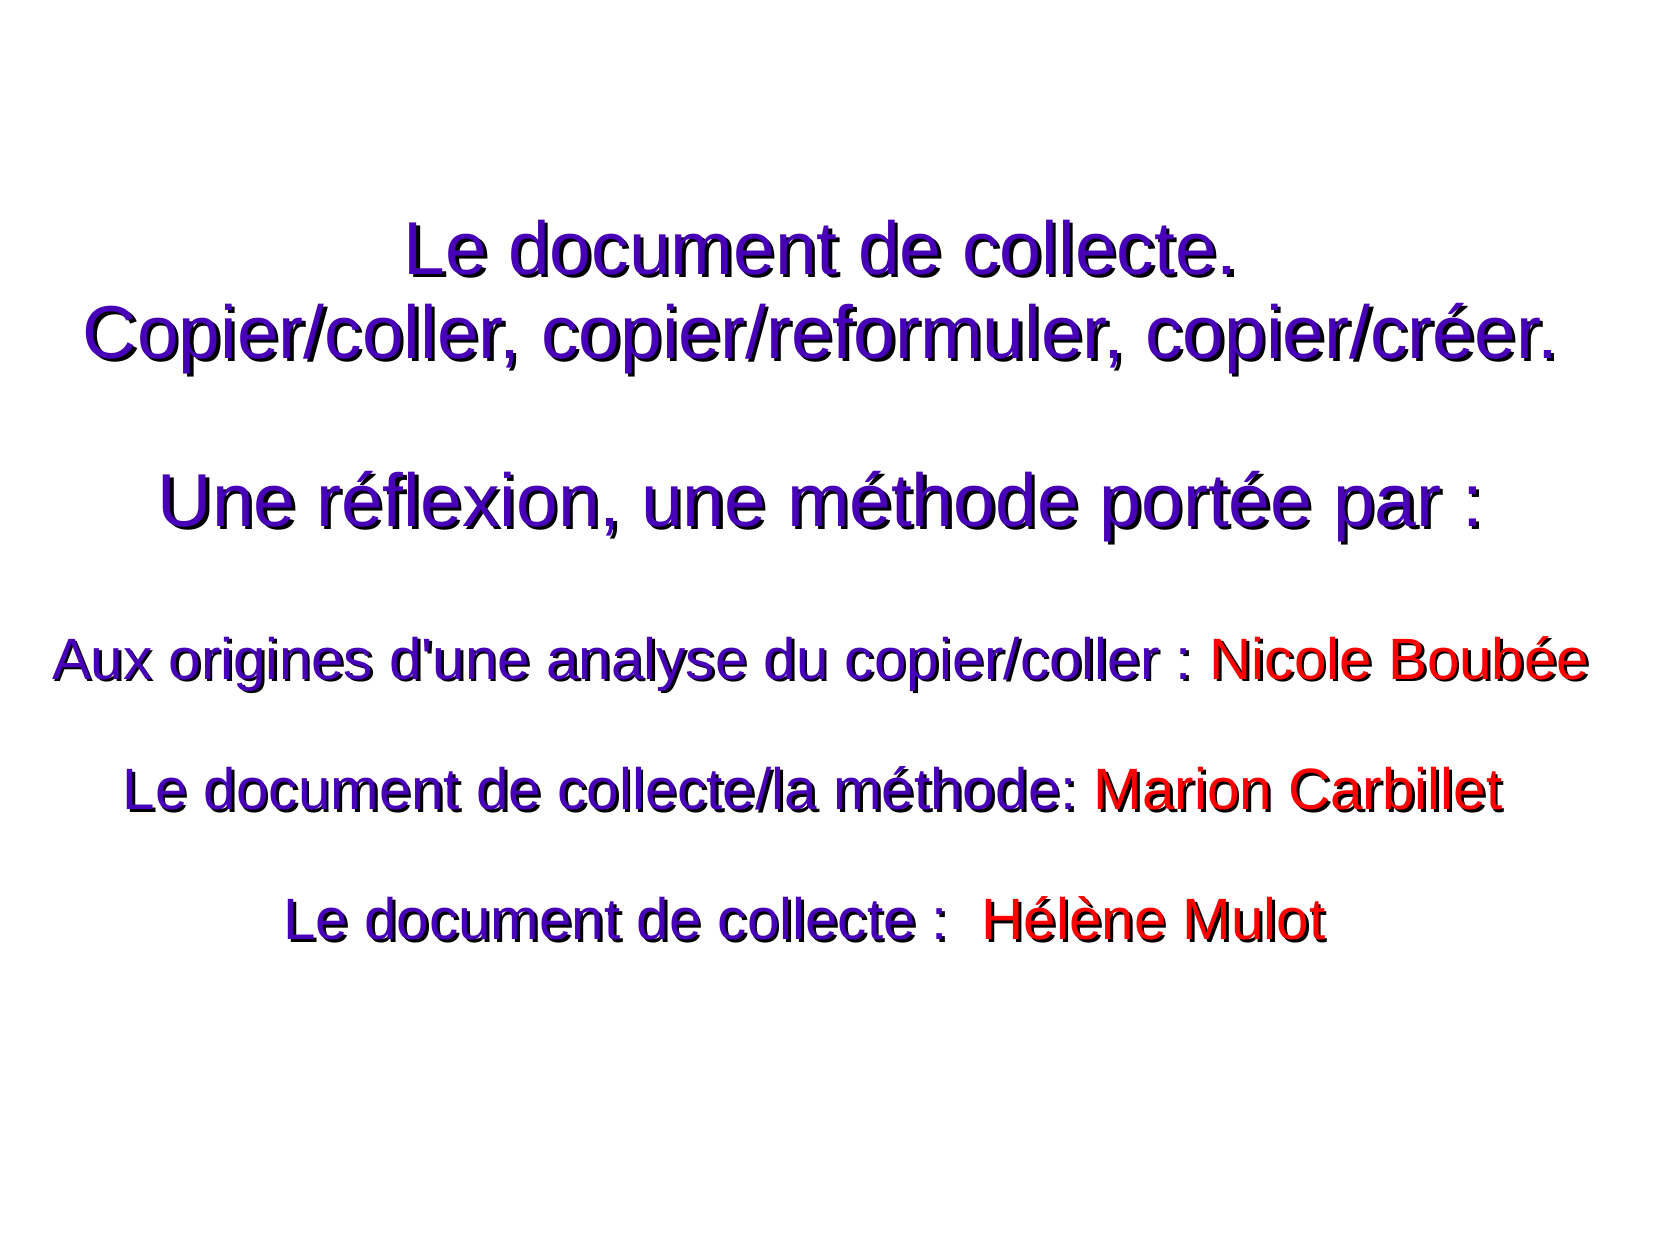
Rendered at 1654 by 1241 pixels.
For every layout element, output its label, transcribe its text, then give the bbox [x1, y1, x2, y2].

title Le document de collecte. Copier/coller, copier/reformuler, copier/créer. Une réflexion, une méthode portée par : Aux origines d'une analyse du copier/coller : Nicole Boubée Le document de collecte/la méthode: Marion Carbillet Le document de collecte : Hélène Mulot [47, 0, 1595, 1241]
